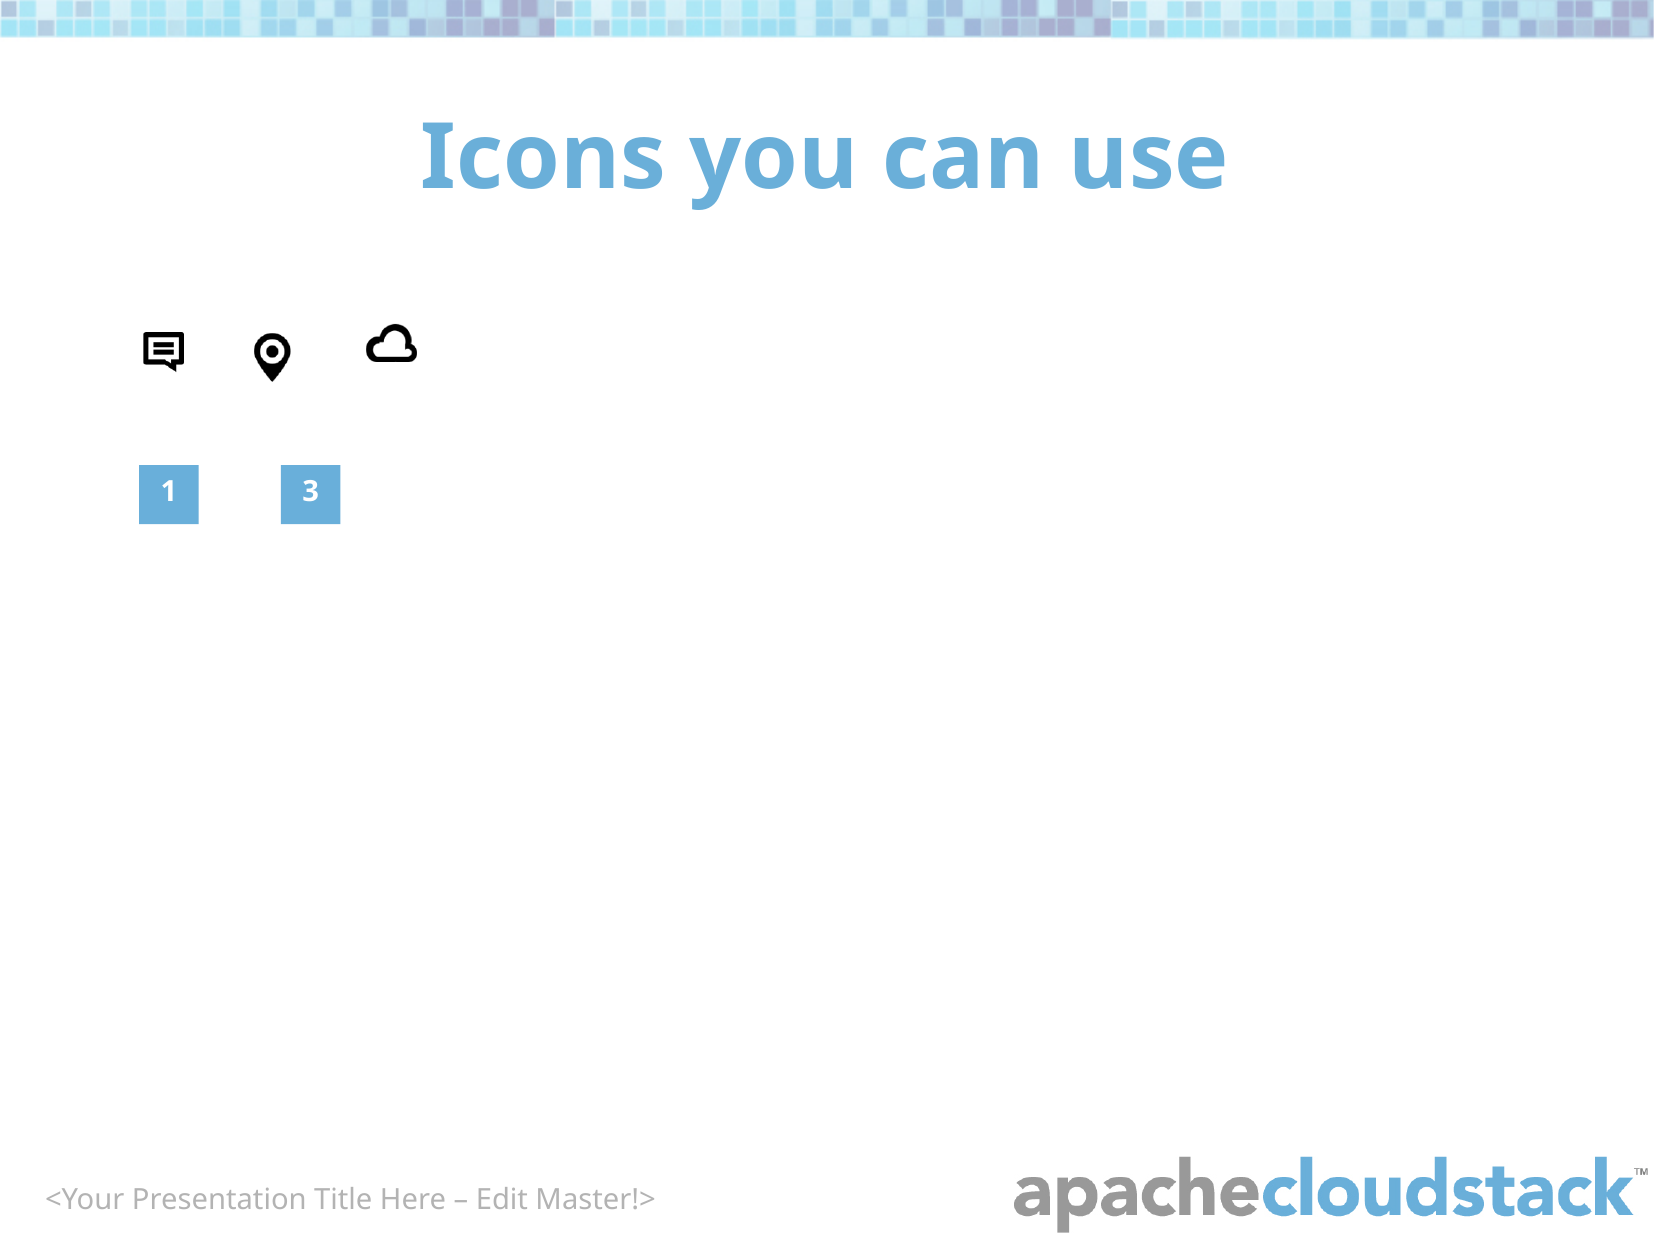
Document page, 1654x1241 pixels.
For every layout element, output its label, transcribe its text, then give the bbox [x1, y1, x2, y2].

title Icons you can use [45, 49, 1606, 257]
picture [1014, 1156, 1648, 1233]
subtitle 2 [82, 278, 1576, 998]
